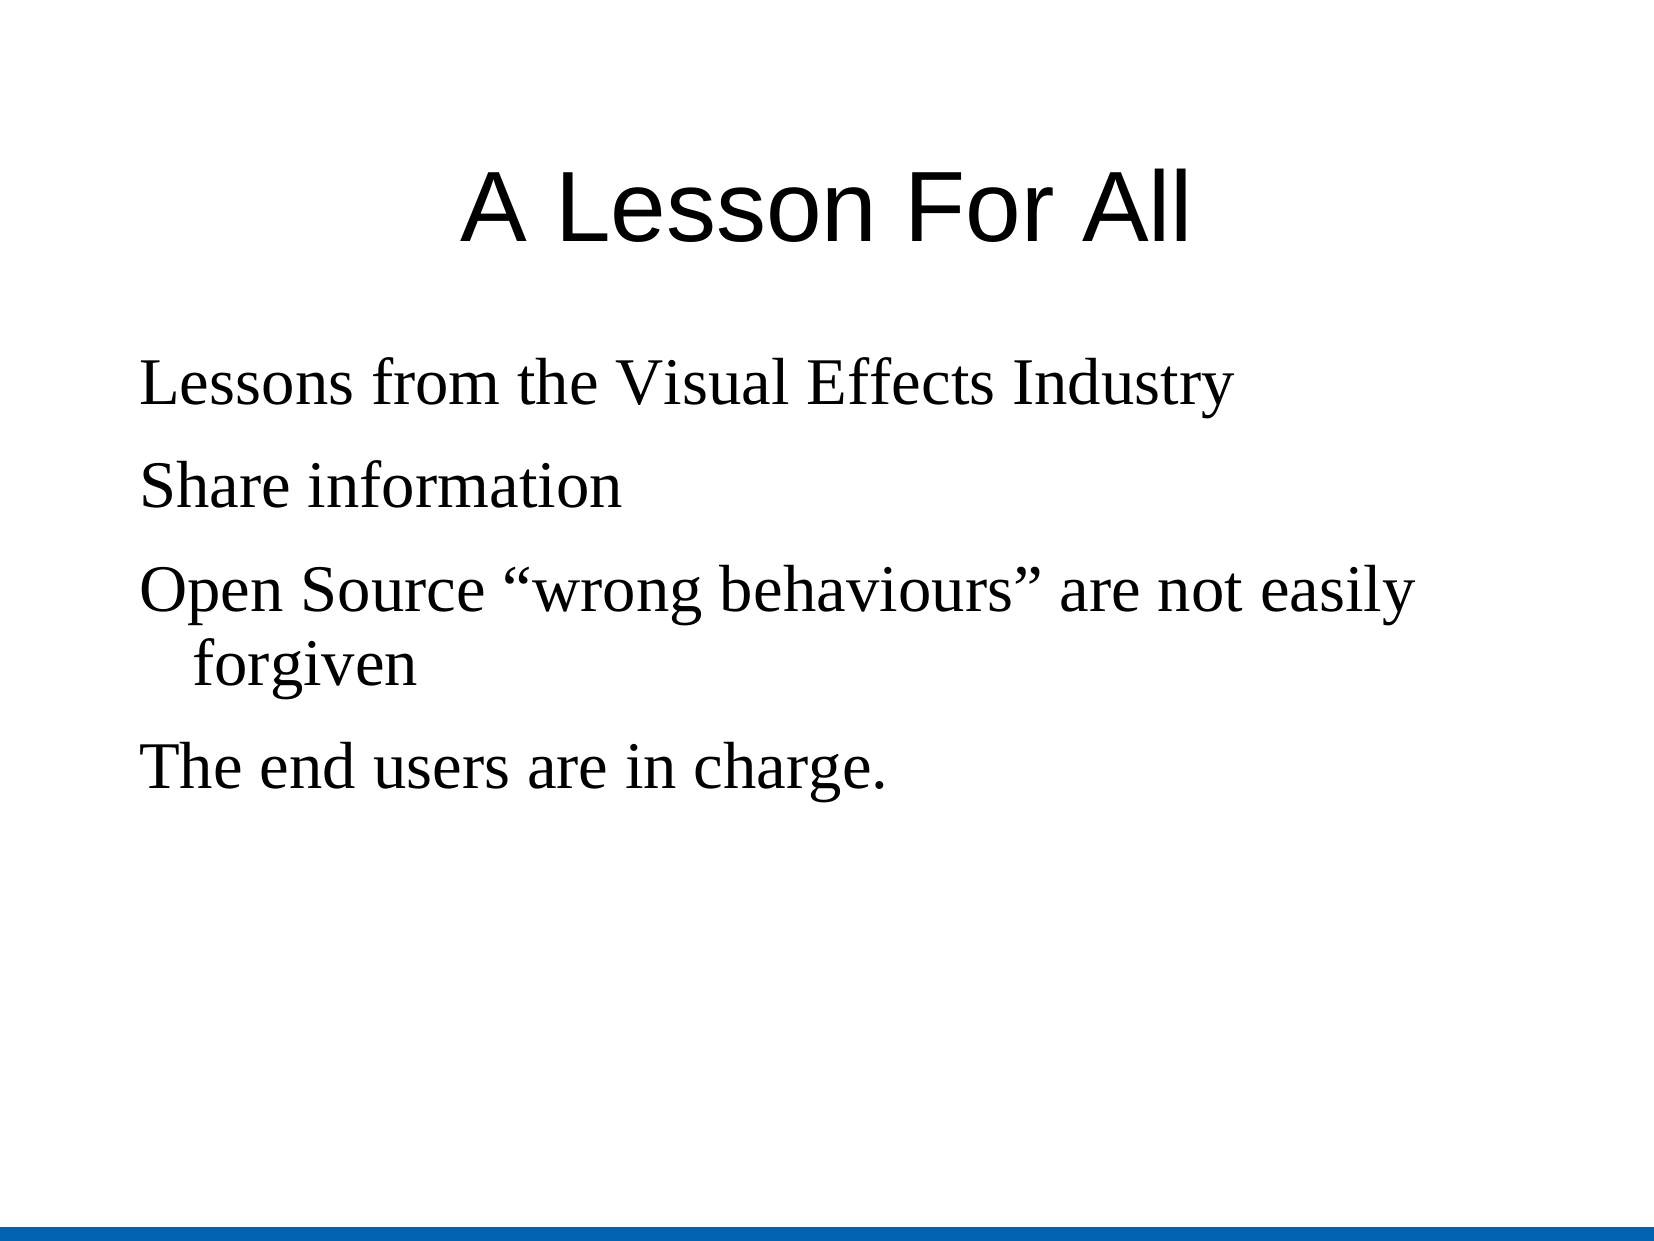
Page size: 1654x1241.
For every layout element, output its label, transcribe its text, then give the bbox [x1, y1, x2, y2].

title A Lesson For All [121, 102, 1534, 310]
list Lessons from the Visual Effects Industry Share information Open Source “wrong behaviours” are not easily forgiven The end users are in charge. [121, 344, 1534, 1127]
